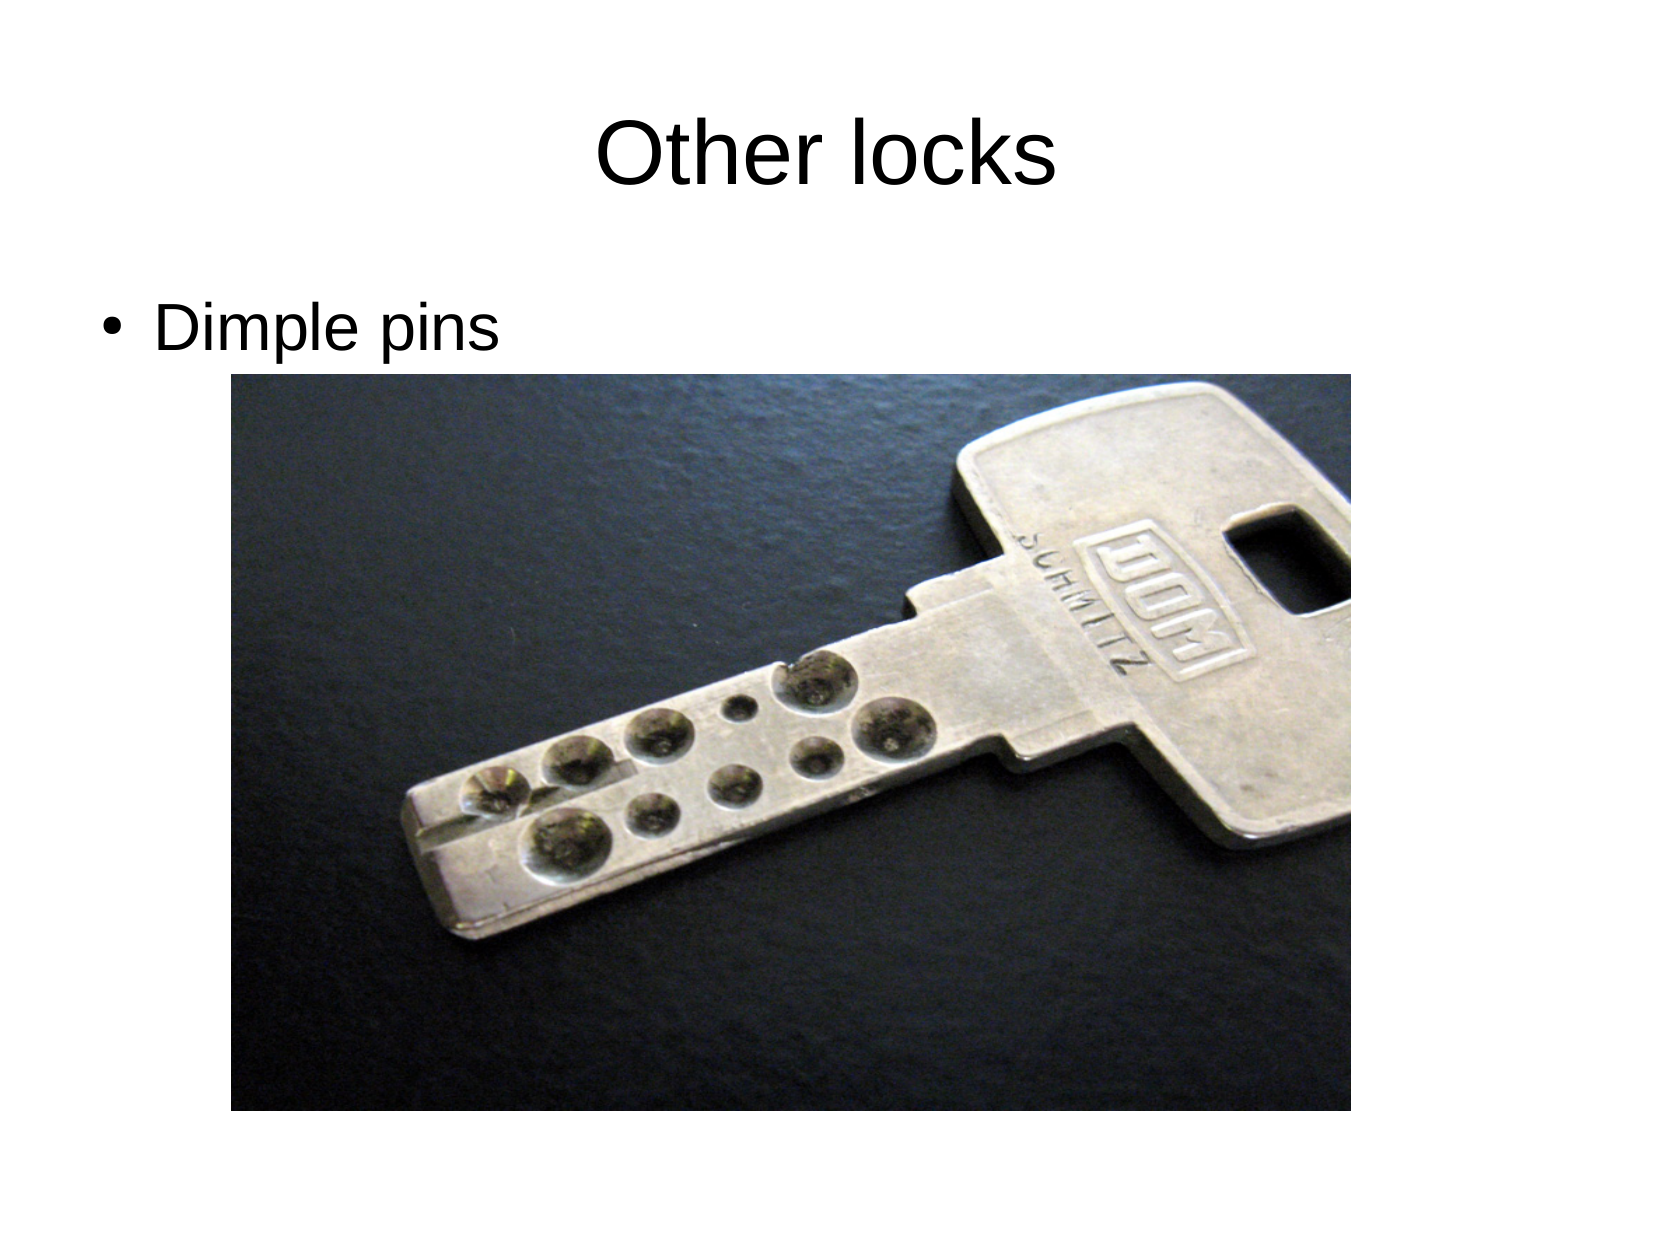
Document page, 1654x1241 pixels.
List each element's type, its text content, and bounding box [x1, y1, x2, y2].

picture [231, 374, 1351, 1111]
list Dimple pins [82, 290, 1571, 1109]
title Other locks [82, 56, 1571, 250]
